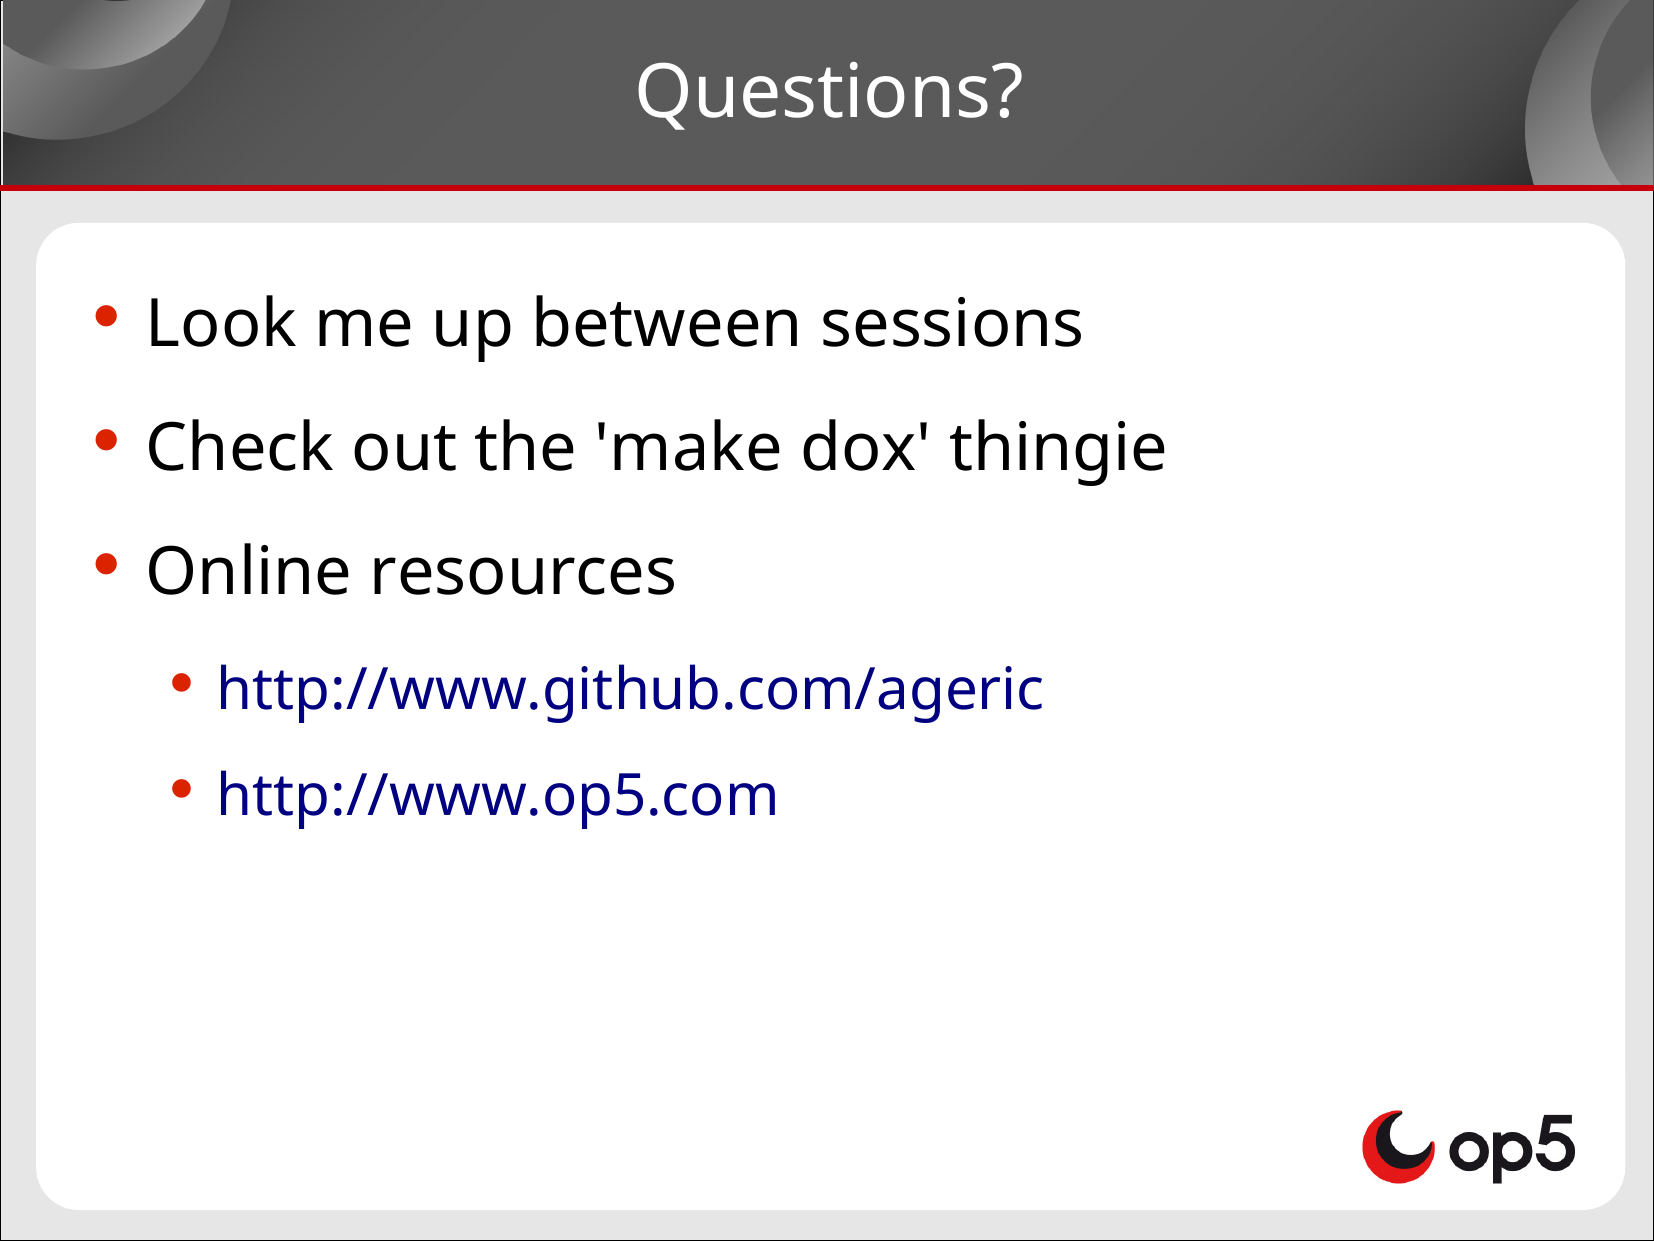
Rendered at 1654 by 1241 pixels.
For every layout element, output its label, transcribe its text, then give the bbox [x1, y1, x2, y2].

picture [3, 0, 1654, 185]
picture [1350, 1103, 1587, 1191]
title Questions? [88, 0, 1571, 175]
list Look me up between sessions Check out the 'make dox' thingie Online resources http://www.github.com/ageric http://www.op5.com [75, 271, 1557, 1163]
